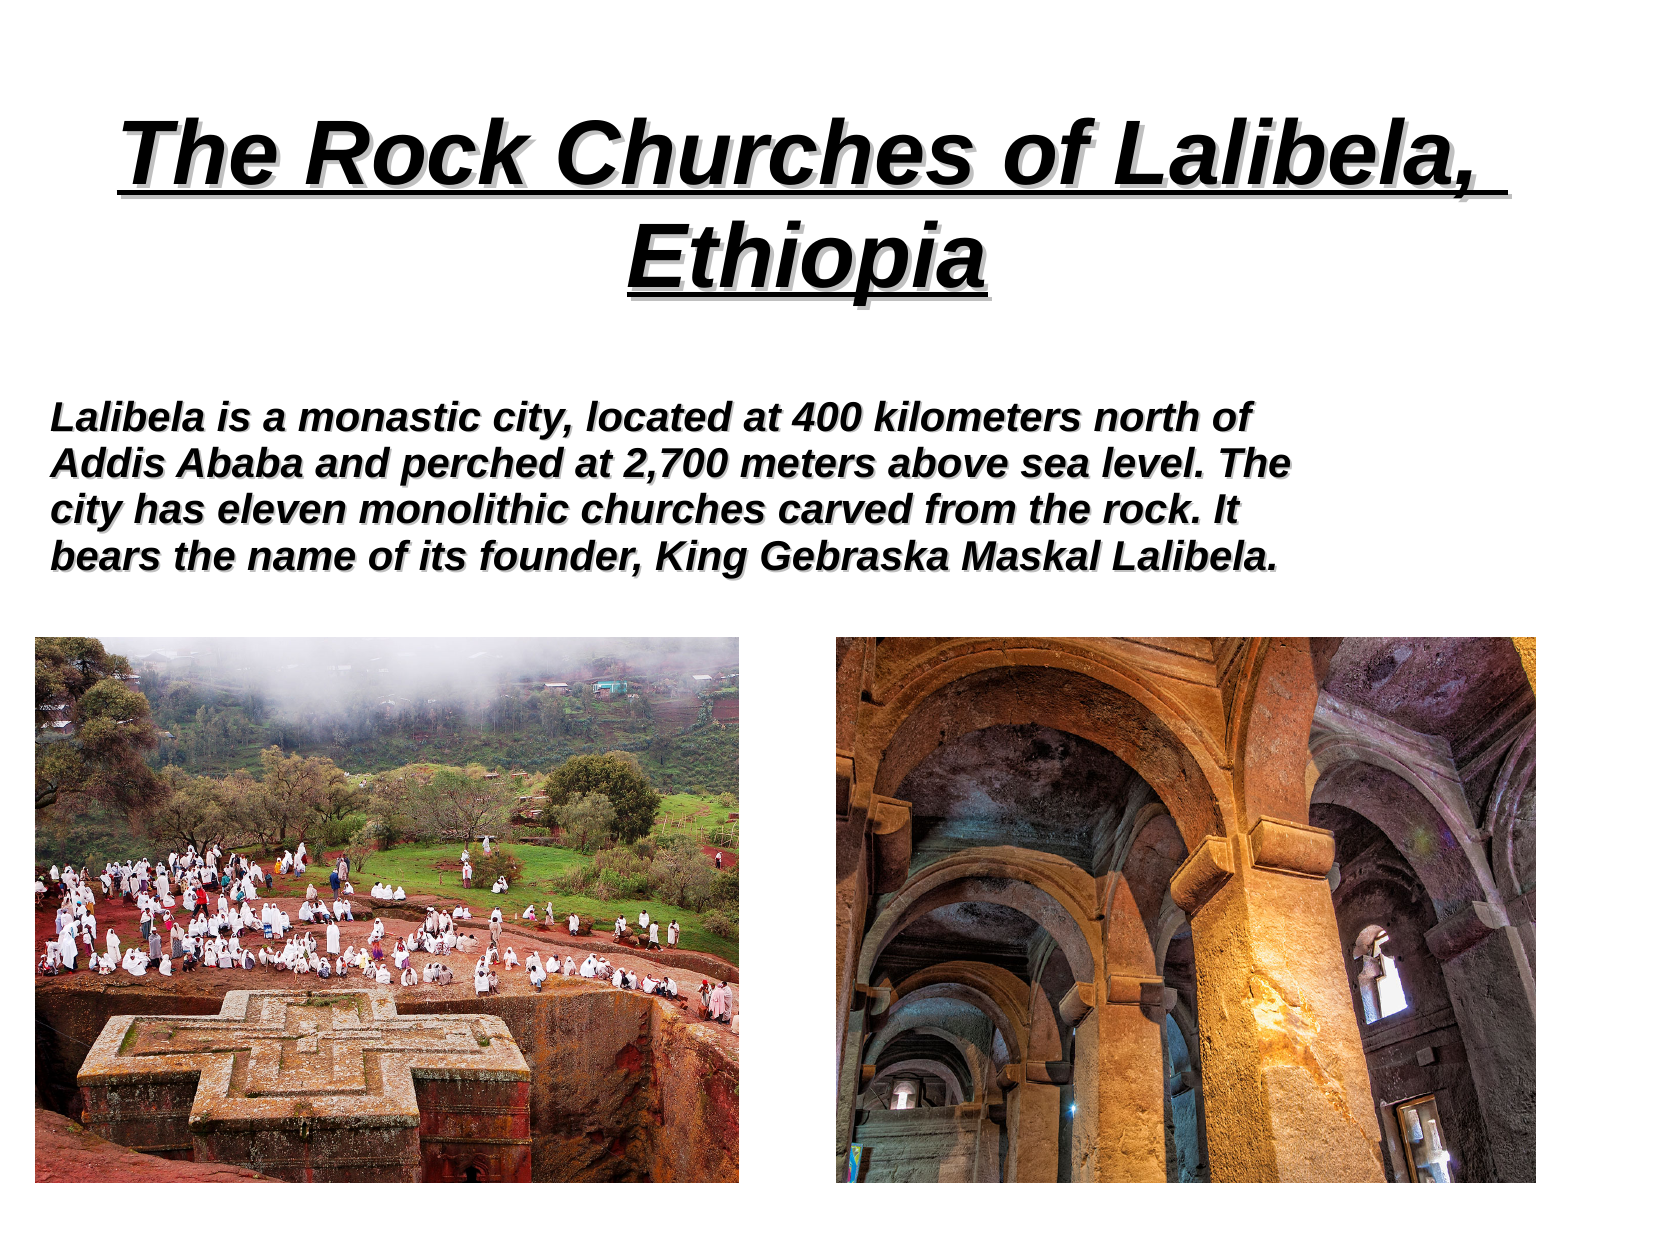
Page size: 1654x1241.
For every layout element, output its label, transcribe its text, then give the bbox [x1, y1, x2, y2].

text_box Lalibela is a monastic city, located at 400 kilometers north of Addis Ababa and perched at 2,700 meters above sea level. The city has eleven monolithic churches carved from the rock. It bears the name of its founder, King Gebraska Maskal Lalibela. [35, 339, 1312, 638]
picture [35, 637, 739, 1183]
text_box The Rock Churches of Lalibela, Ethiopia [0, 94, 1654, 315]
picture [836, 637, 1536, 1183]
